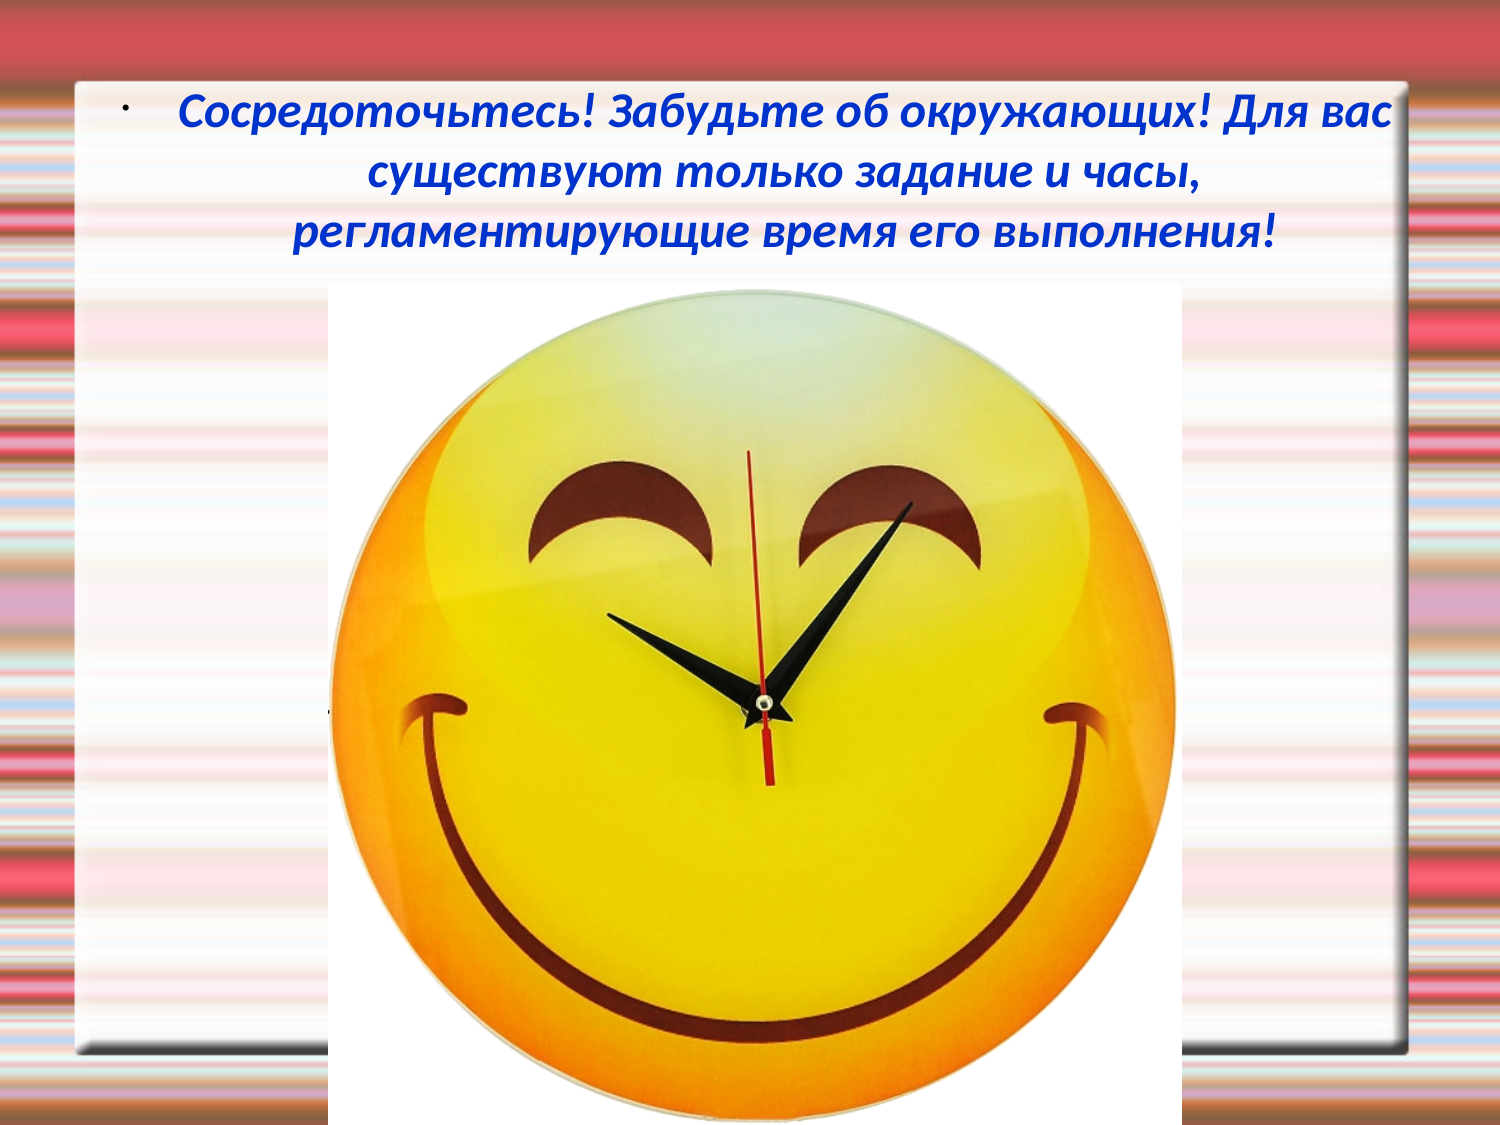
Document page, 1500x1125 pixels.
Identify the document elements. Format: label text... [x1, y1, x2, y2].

list Сосредоточьтесь! Забудьте об окружающих! Для вас существуют только задание и часы, регламентирующие время его выполнения! [82, 70, 1432, 813]
picture [0, 0, 1500, 1125]
